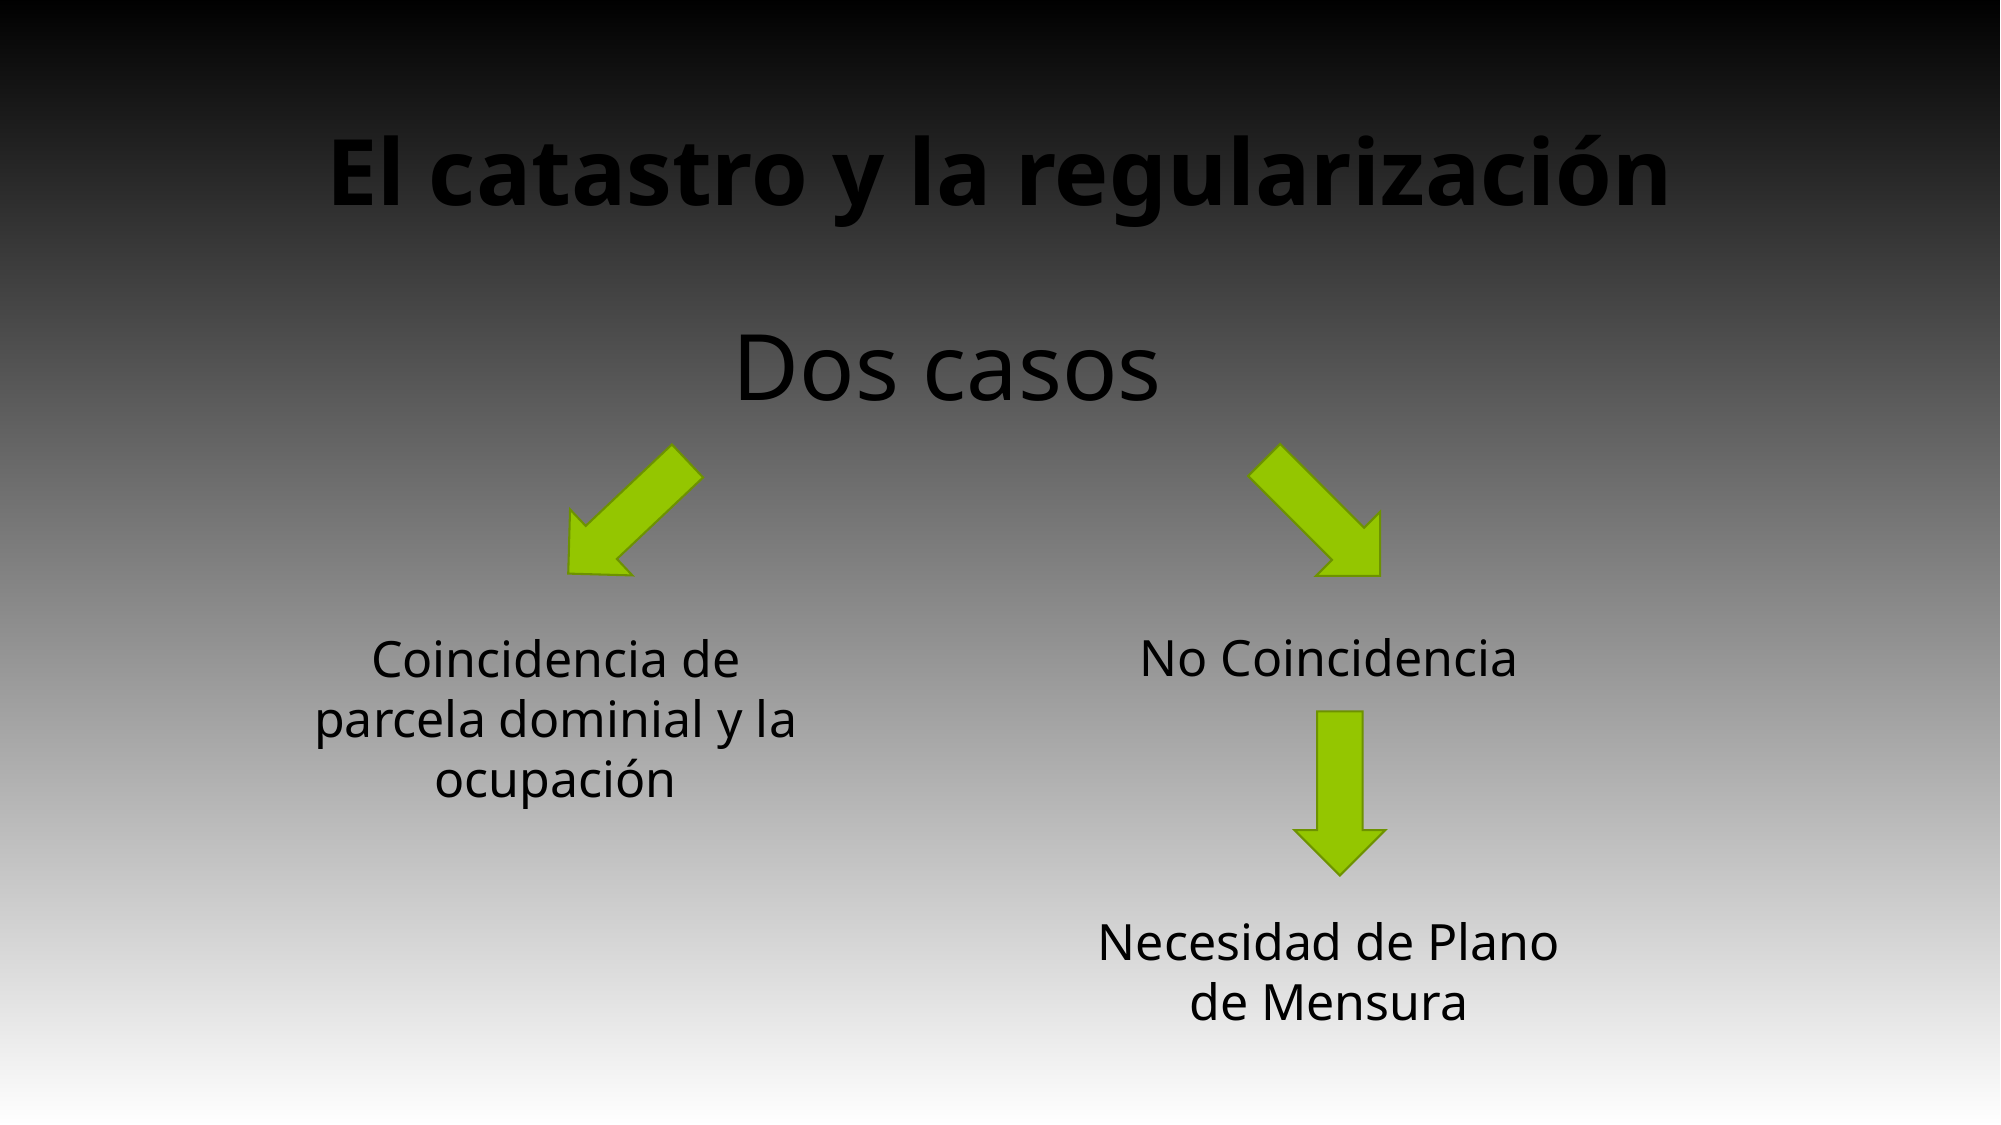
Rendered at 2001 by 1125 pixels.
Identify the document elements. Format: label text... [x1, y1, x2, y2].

text_box Necesidad de Plano de Mensura [1066, 902, 1593, 1038]
text_box [1294, 711, 1386, 876]
title El catastro y la regularización [137, 59, 1863, 278]
text_box [568, 444, 704, 576]
text_box [1248, 443, 1381, 576]
text_box No Coincidencia [1066, 618, 1593, 694]
text_box Dos casos [717, 301, 1282, 427]
text_box Coincidencia de parcela dominial y la ocupación [292, 620, 819, 815]
